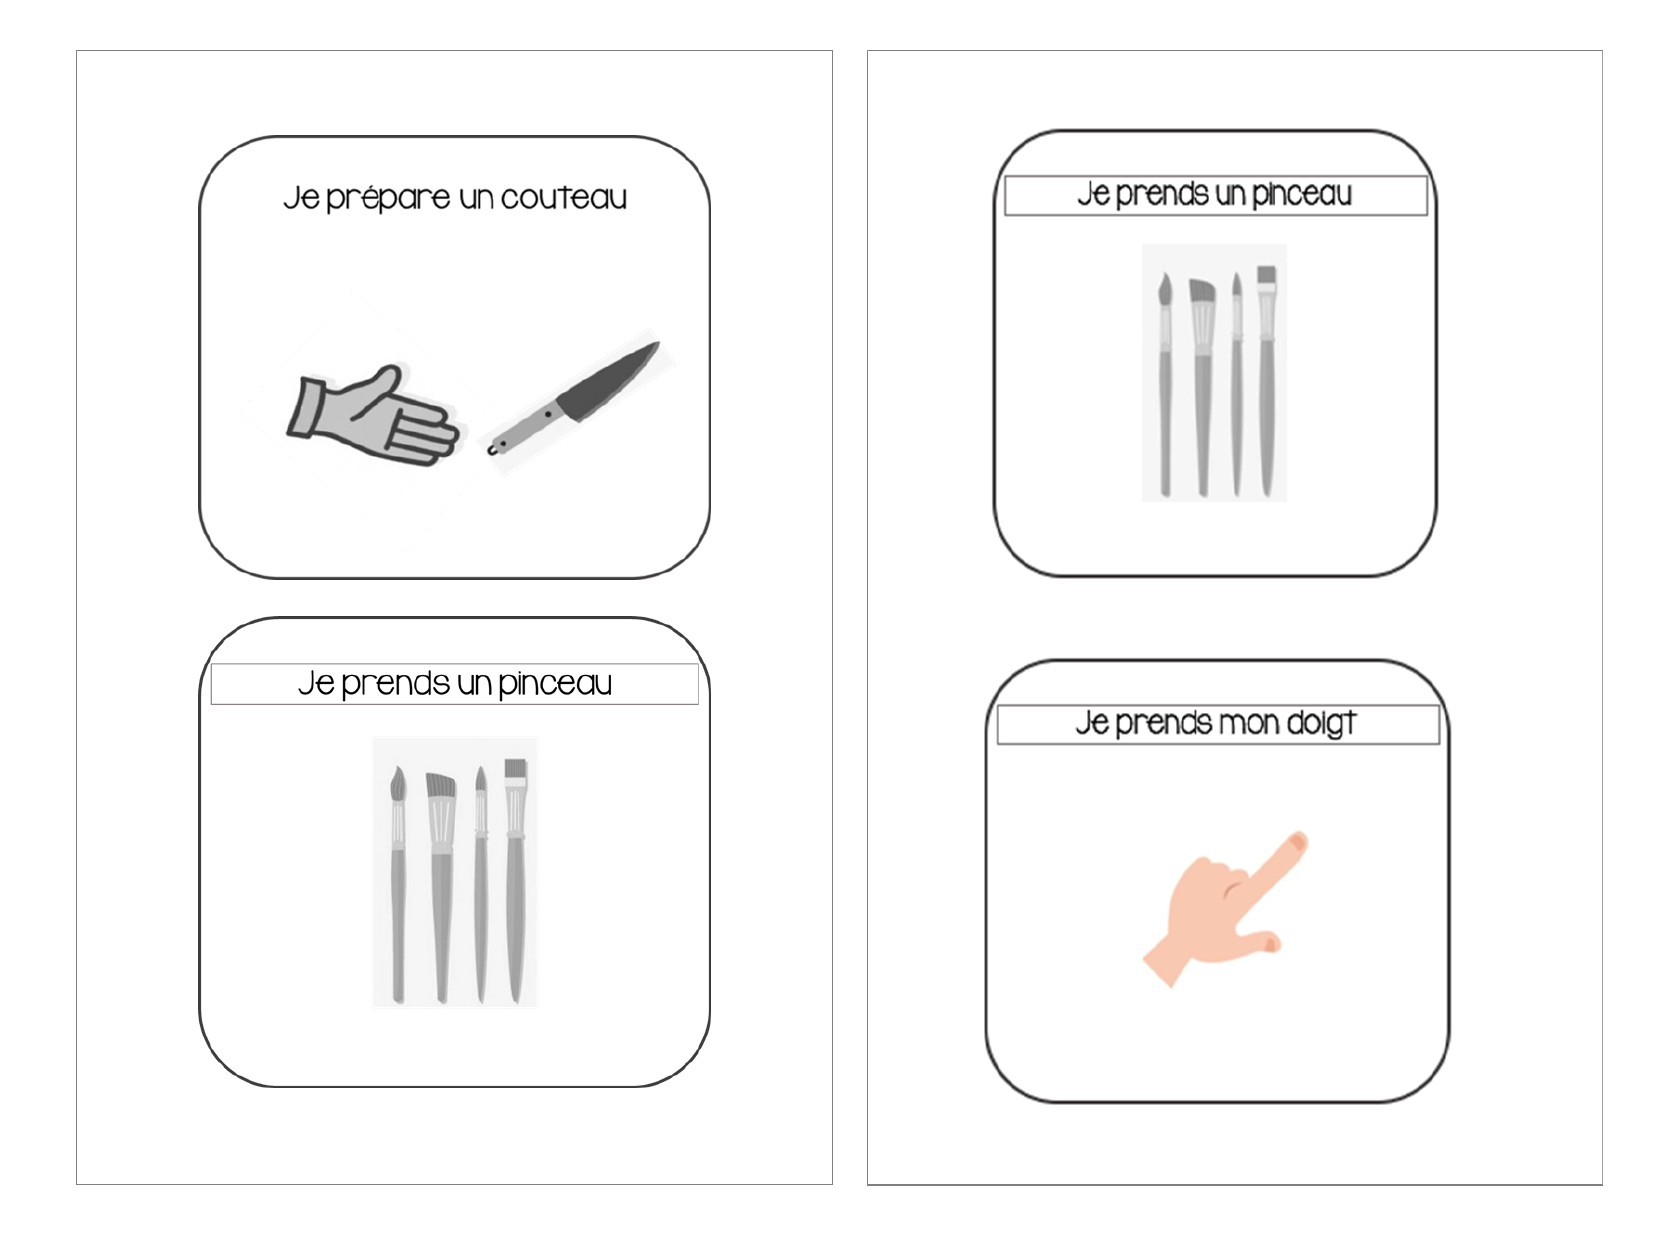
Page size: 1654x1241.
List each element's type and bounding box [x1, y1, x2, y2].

picture [198, 136, 711, 1088]
picture [867, 50, 1603, 1186]
